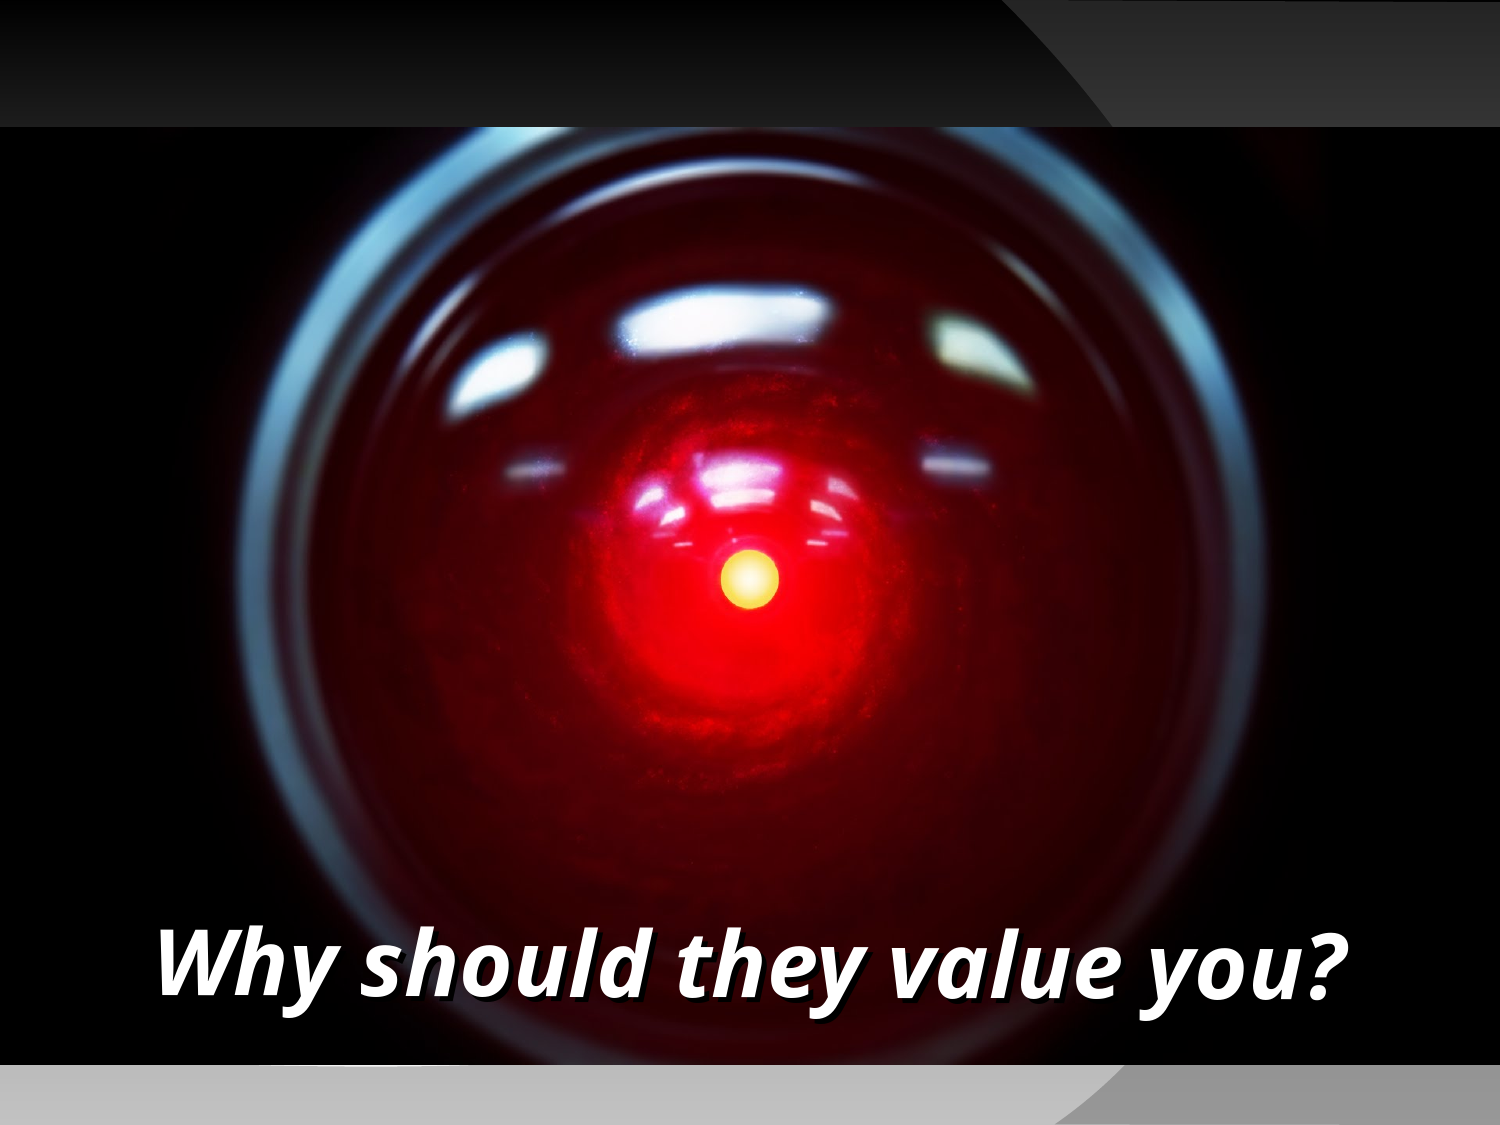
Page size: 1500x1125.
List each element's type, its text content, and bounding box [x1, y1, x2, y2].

text_box Why should they value you? [43, 882, 1455, 1043]
picture [0, 127, 1500, 1066]
